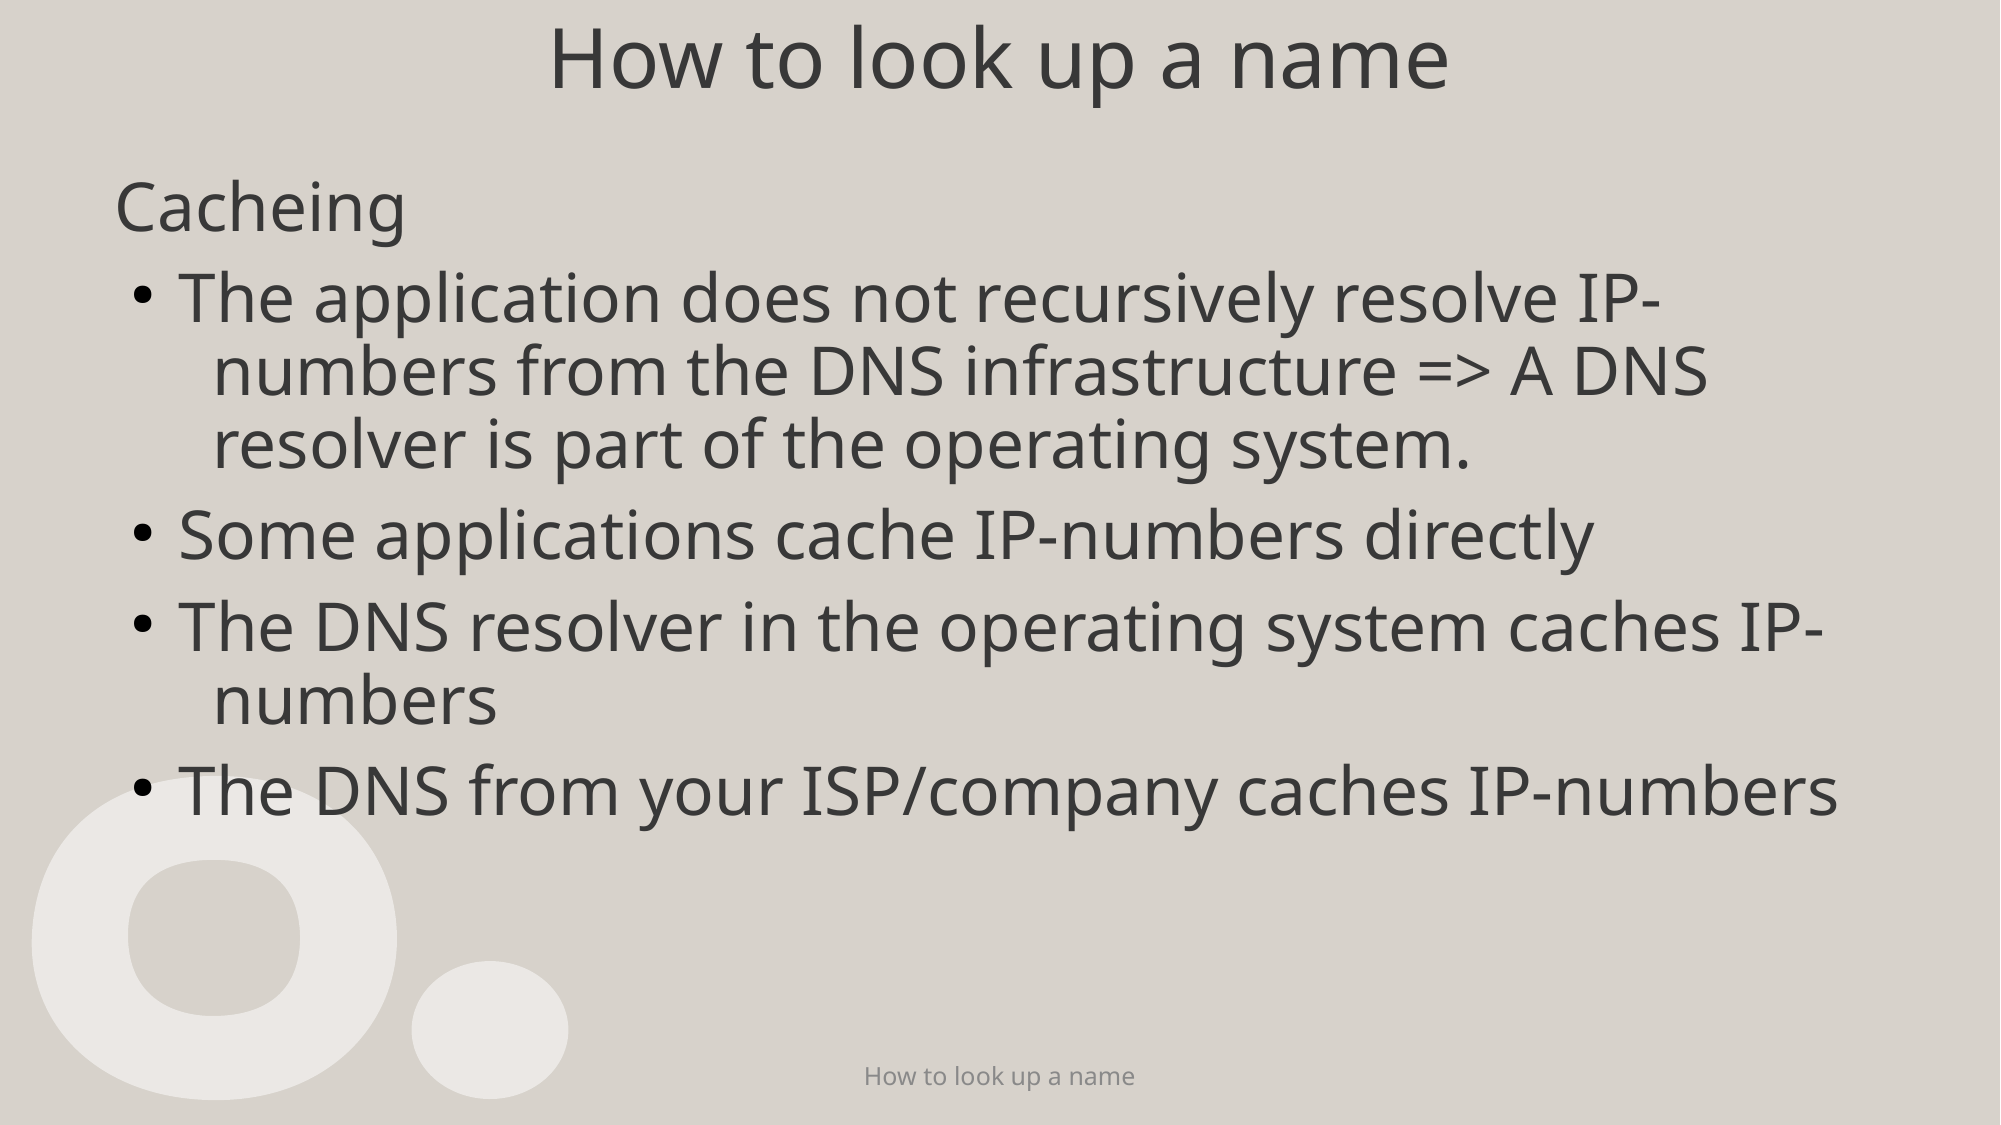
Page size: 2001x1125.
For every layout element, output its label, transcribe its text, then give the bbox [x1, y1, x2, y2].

text_box How to look up a name [662, 1045, 1338, 1105]
list Cacheing The application does not recursively resolve IP-numbers from the DNS infrastructure => A DNS resolver is part of the operating system. Some applications cache IP-numbers directly The DNS resolver in the operating system caches IP-numbers The DNS from your ISP/company caches IP-numbers [99, 165, 1878, 1075]
title How to look up a name [0, 5, 2000, 119]
